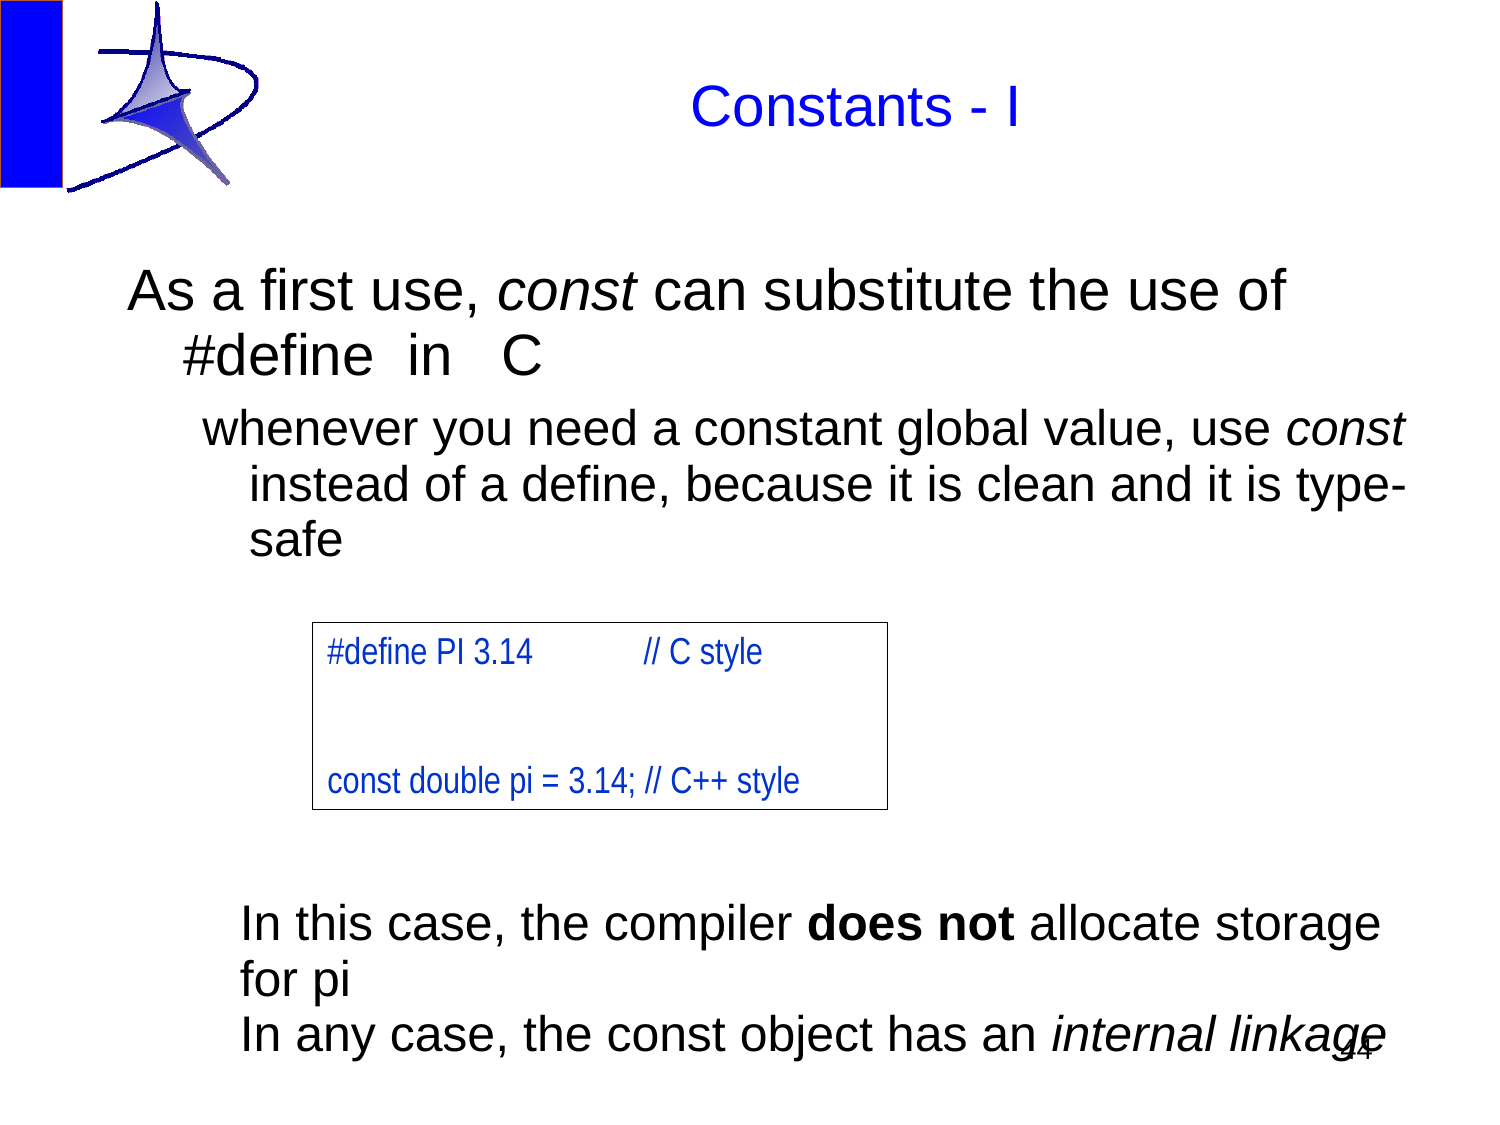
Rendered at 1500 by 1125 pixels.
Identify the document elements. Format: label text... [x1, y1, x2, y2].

title Constants - I [262, 24, 1450, 188]
list As a first use, const can substitute the use of #define in C whenever you need a constant global value, use const instead of a define, because it is clean and it is type-safe [112, 249, 1450, 667]
picture [62, 0, 263, 197]
text_box #define PI 3.14 // C style const double pi = 3.14; // C++ style [312, 622, 888, 810]
text_box In this case, the compiler does not allocate storage for pi In any case, the const object has an internal linkage [149, 887, 1463, 1063]
